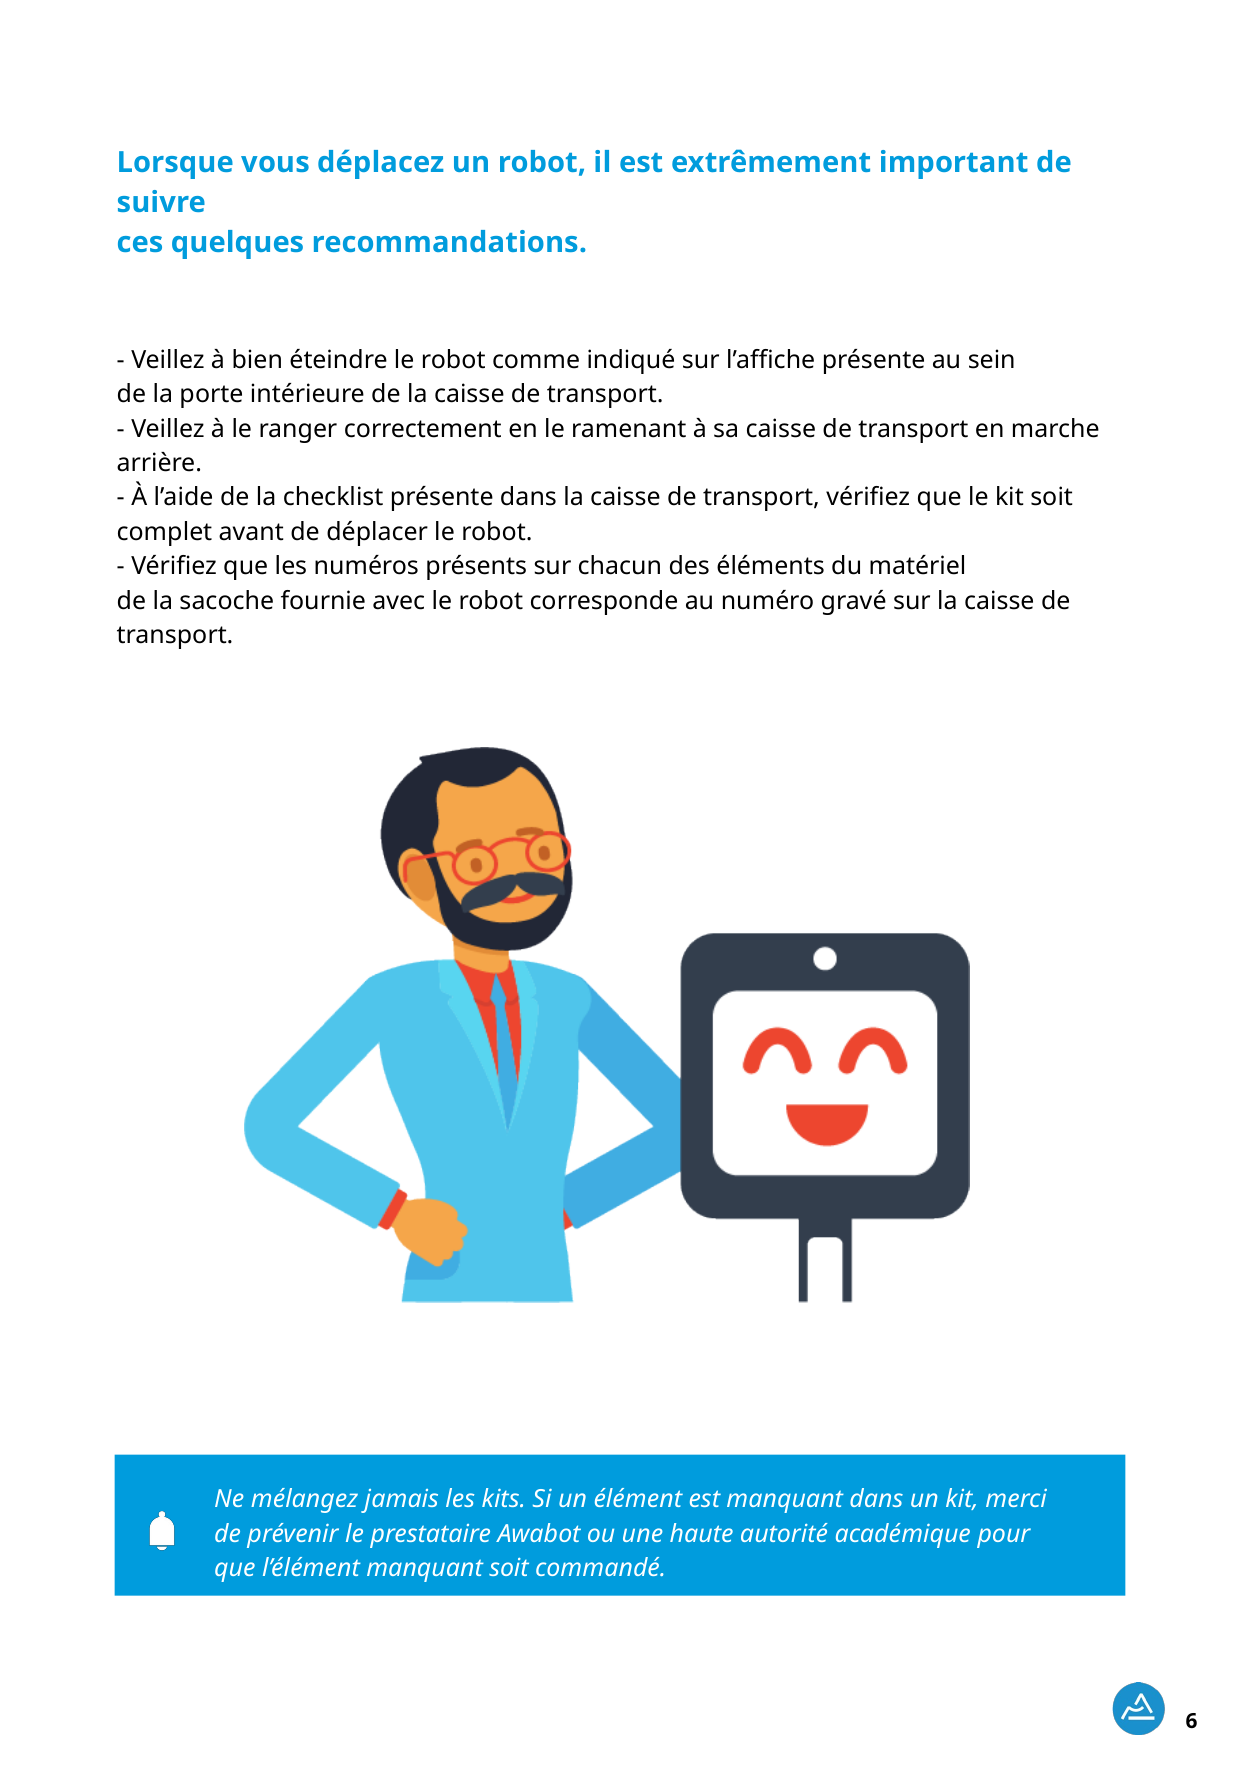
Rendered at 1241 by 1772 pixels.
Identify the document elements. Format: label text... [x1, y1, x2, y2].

text_box [114, 1454, 1126, 1596]
text_box Ne mélangez jamais les kits. Si un élément est manquant dans un kit, merci de prévenir le prestataire Awabot ou une haute autorité académique pour que l’élément manquant soit commandé. [199, 1463, 1084, 1577]
text_box Lorsque vous déplacez un robot, il est extrêmement important de suivre ces quelques recommandations. - Veillez à bien éteindre le robot comme indiqué sur l’affiche présente au sein de la porte intérieure de la caisse de transport. - Veillez à le ranger correctement en le ramenant à sa caisse de transport en marche arrière. - À l’aide de la checklist présente dans la caisse de transport, vérifiez que le kit soit complet avant de déplacer le robot. - Vérifiez que les numéros présents sur chacun des éléments du matériel de la sacoche fournie avec le robot corresponde au numéro gravé sur la caisse de transport. [101, 92, 1126, 596]
picture [150, 1512, 174, 1550]
text_box 6 [1145, 1670, 1213, 1748]
picture [244, 747, 970, 1303]
picture [1112, 1682, 1172, 1735]
